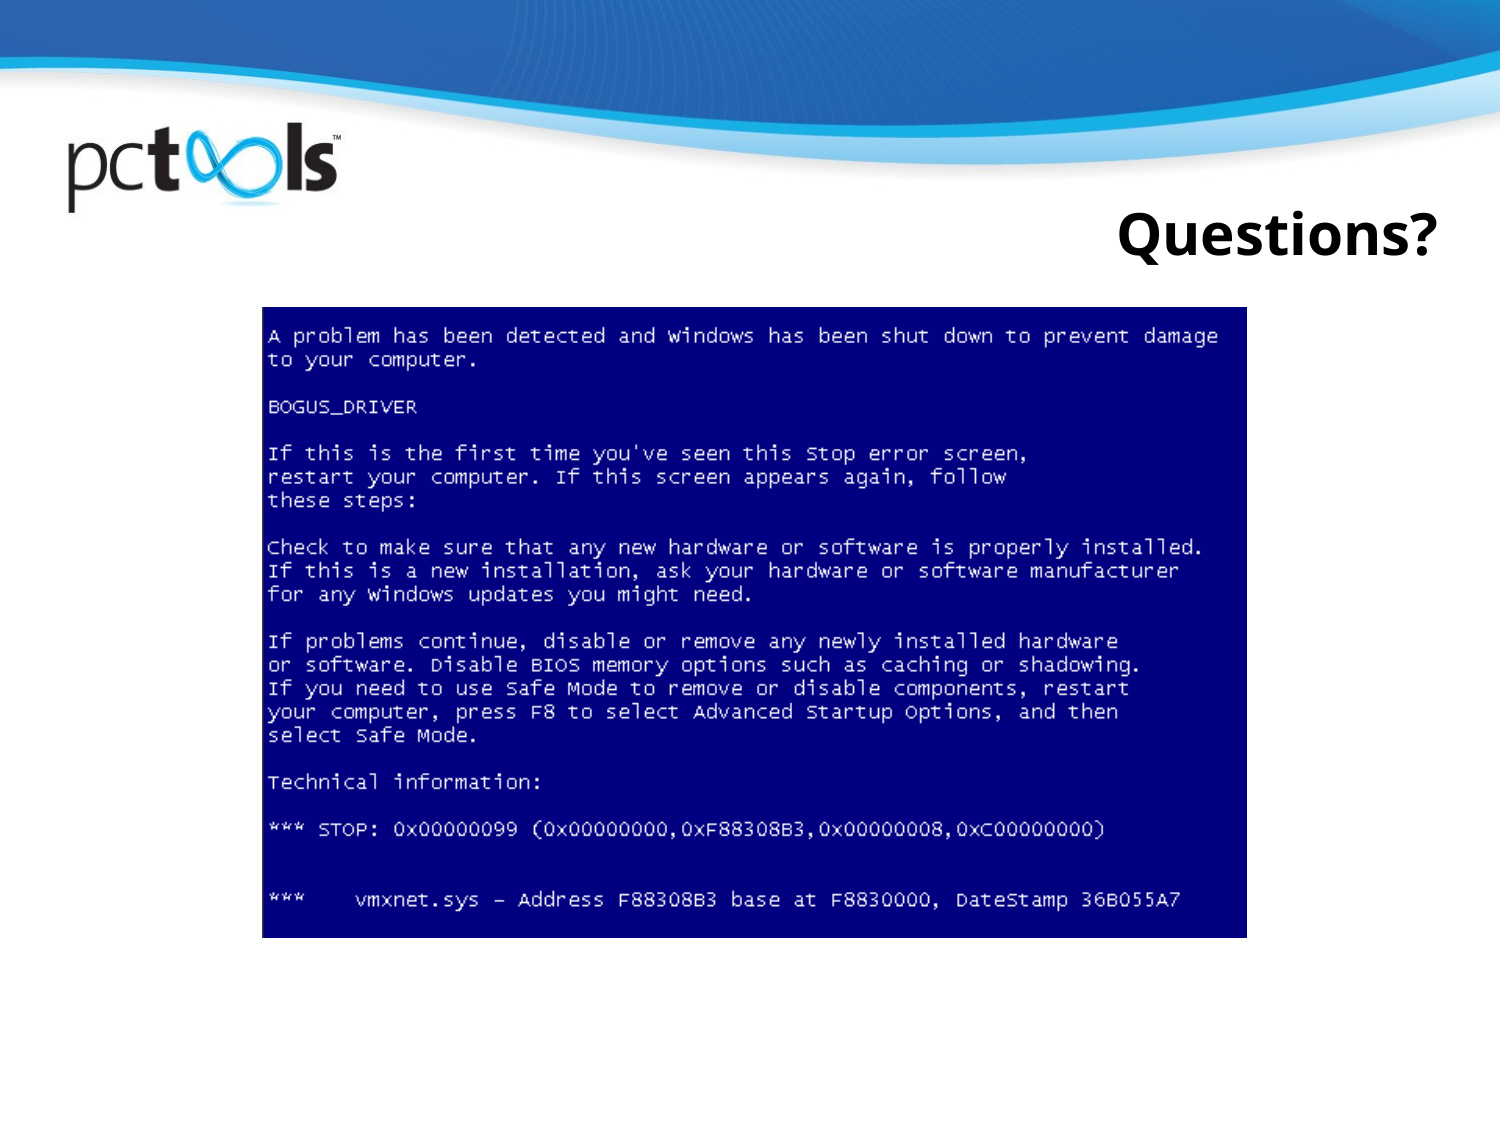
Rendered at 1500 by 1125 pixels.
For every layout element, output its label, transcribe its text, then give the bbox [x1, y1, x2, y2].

picture [262, 307, 1247, 938]
title Questions? [88, 146, 1439, 319]
picture [0, 0, 1500, 222]
picture [194, 138, 207, 146]
